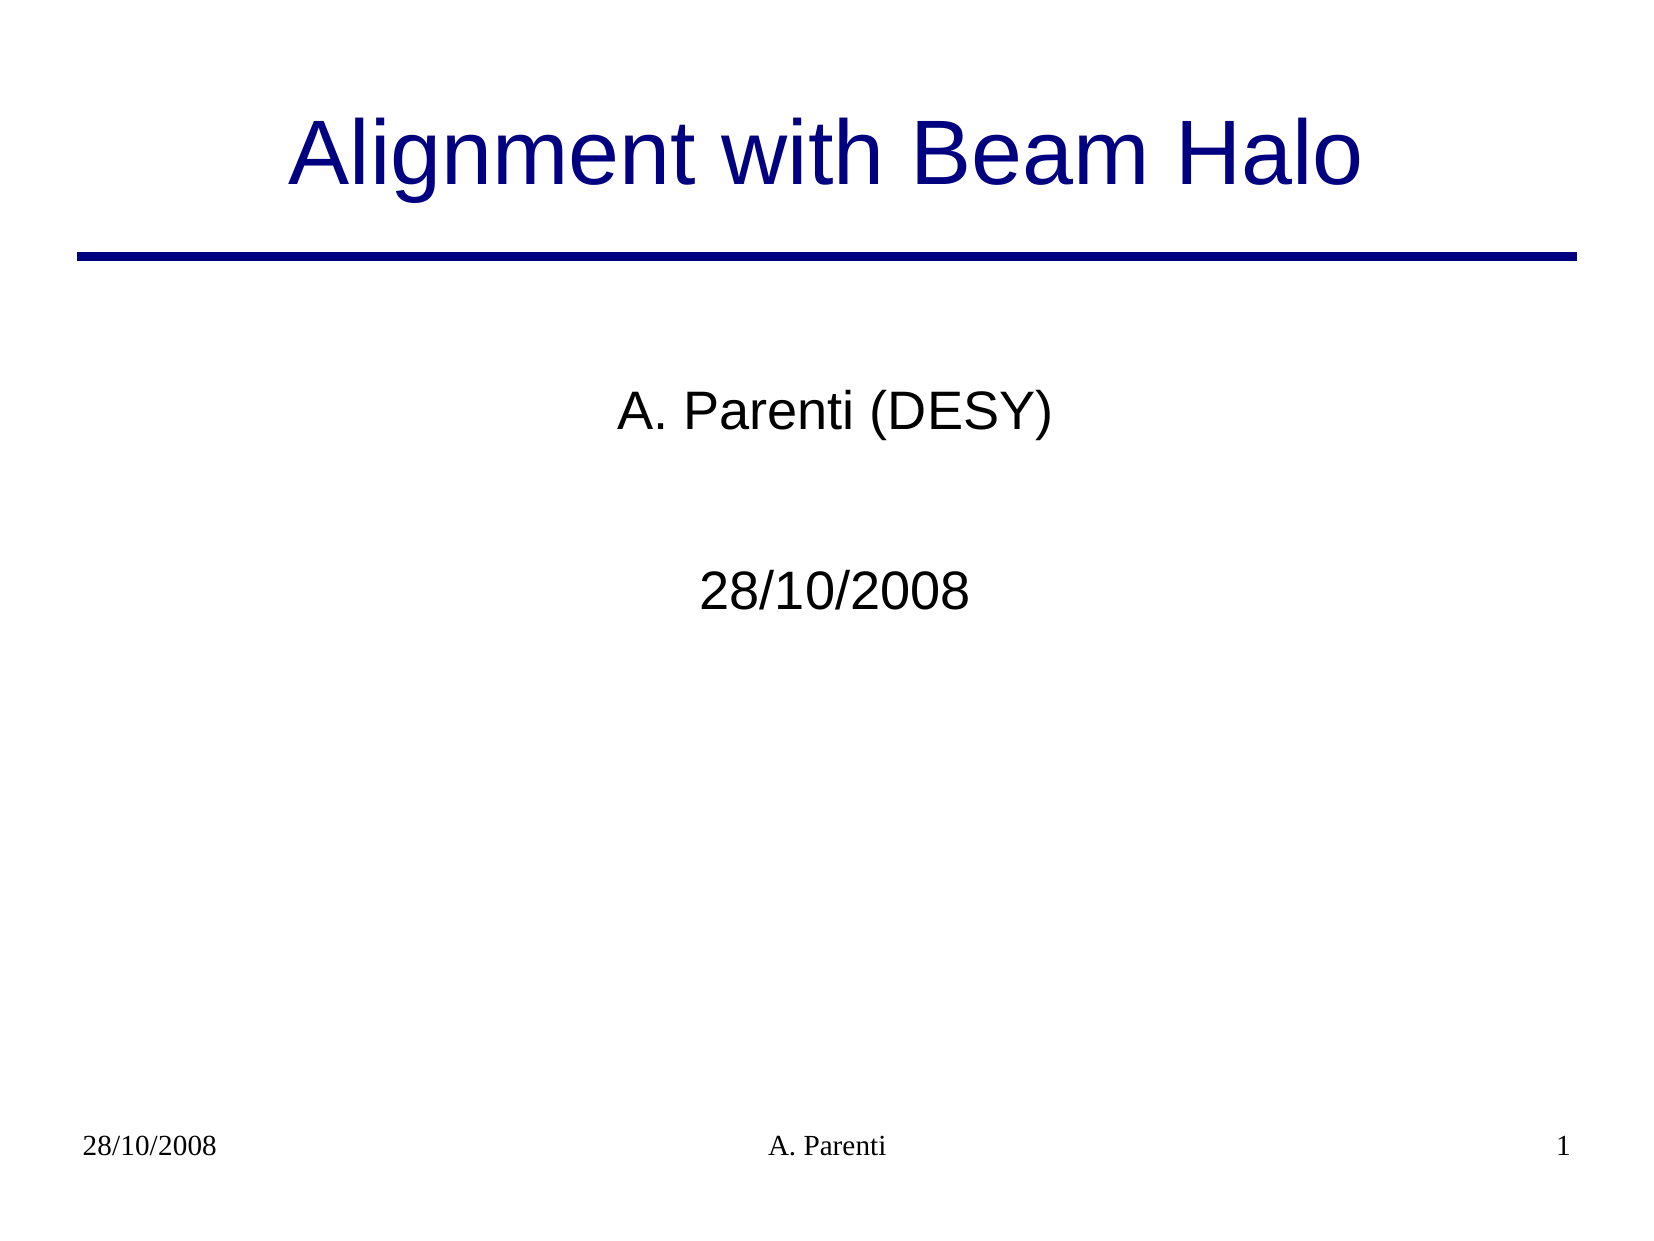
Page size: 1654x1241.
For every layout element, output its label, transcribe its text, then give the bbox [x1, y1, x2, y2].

title Alignment with Beam Halo [82, 49, 1571, 257]
list A. Parenti (DESY) 28/10/2008 [82, 290, 1571, 1109]
